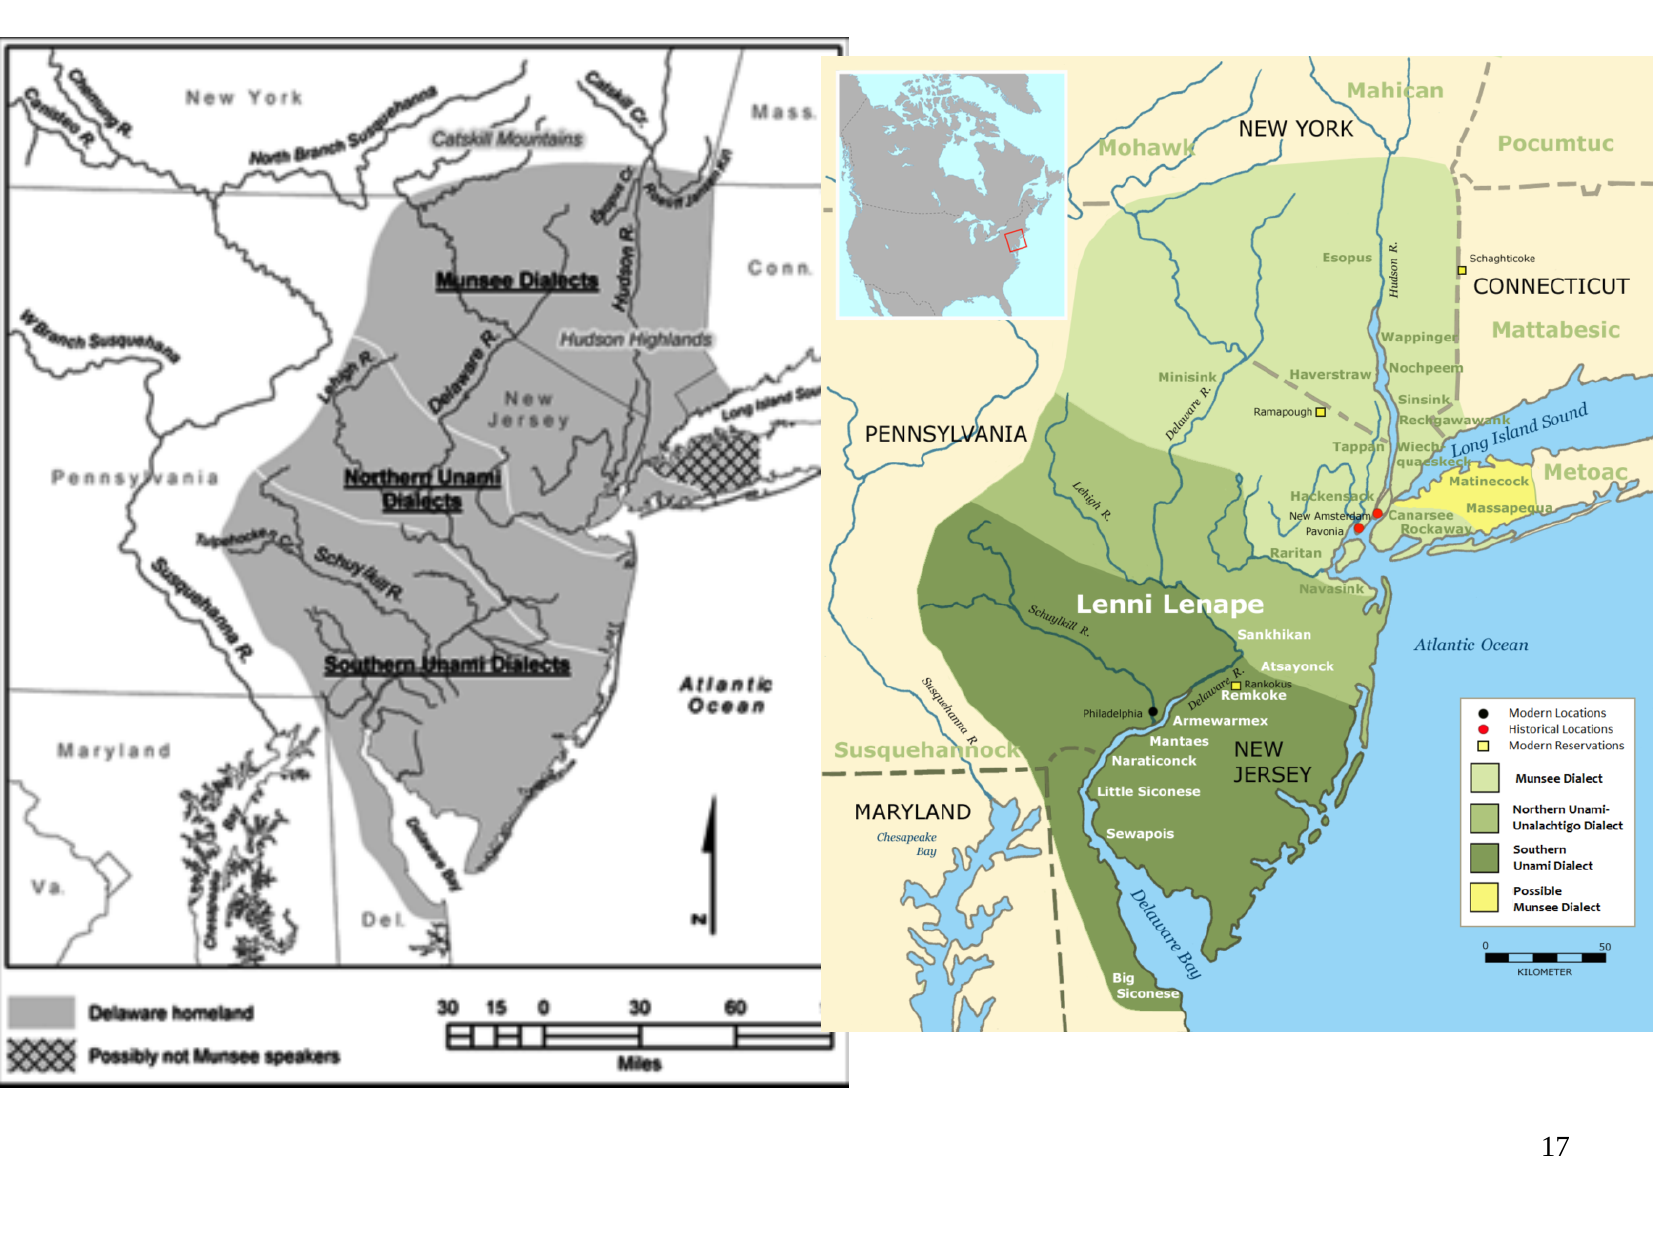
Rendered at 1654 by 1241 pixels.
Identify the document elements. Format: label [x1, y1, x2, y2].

picture [0, 37, 1653, 1088]
